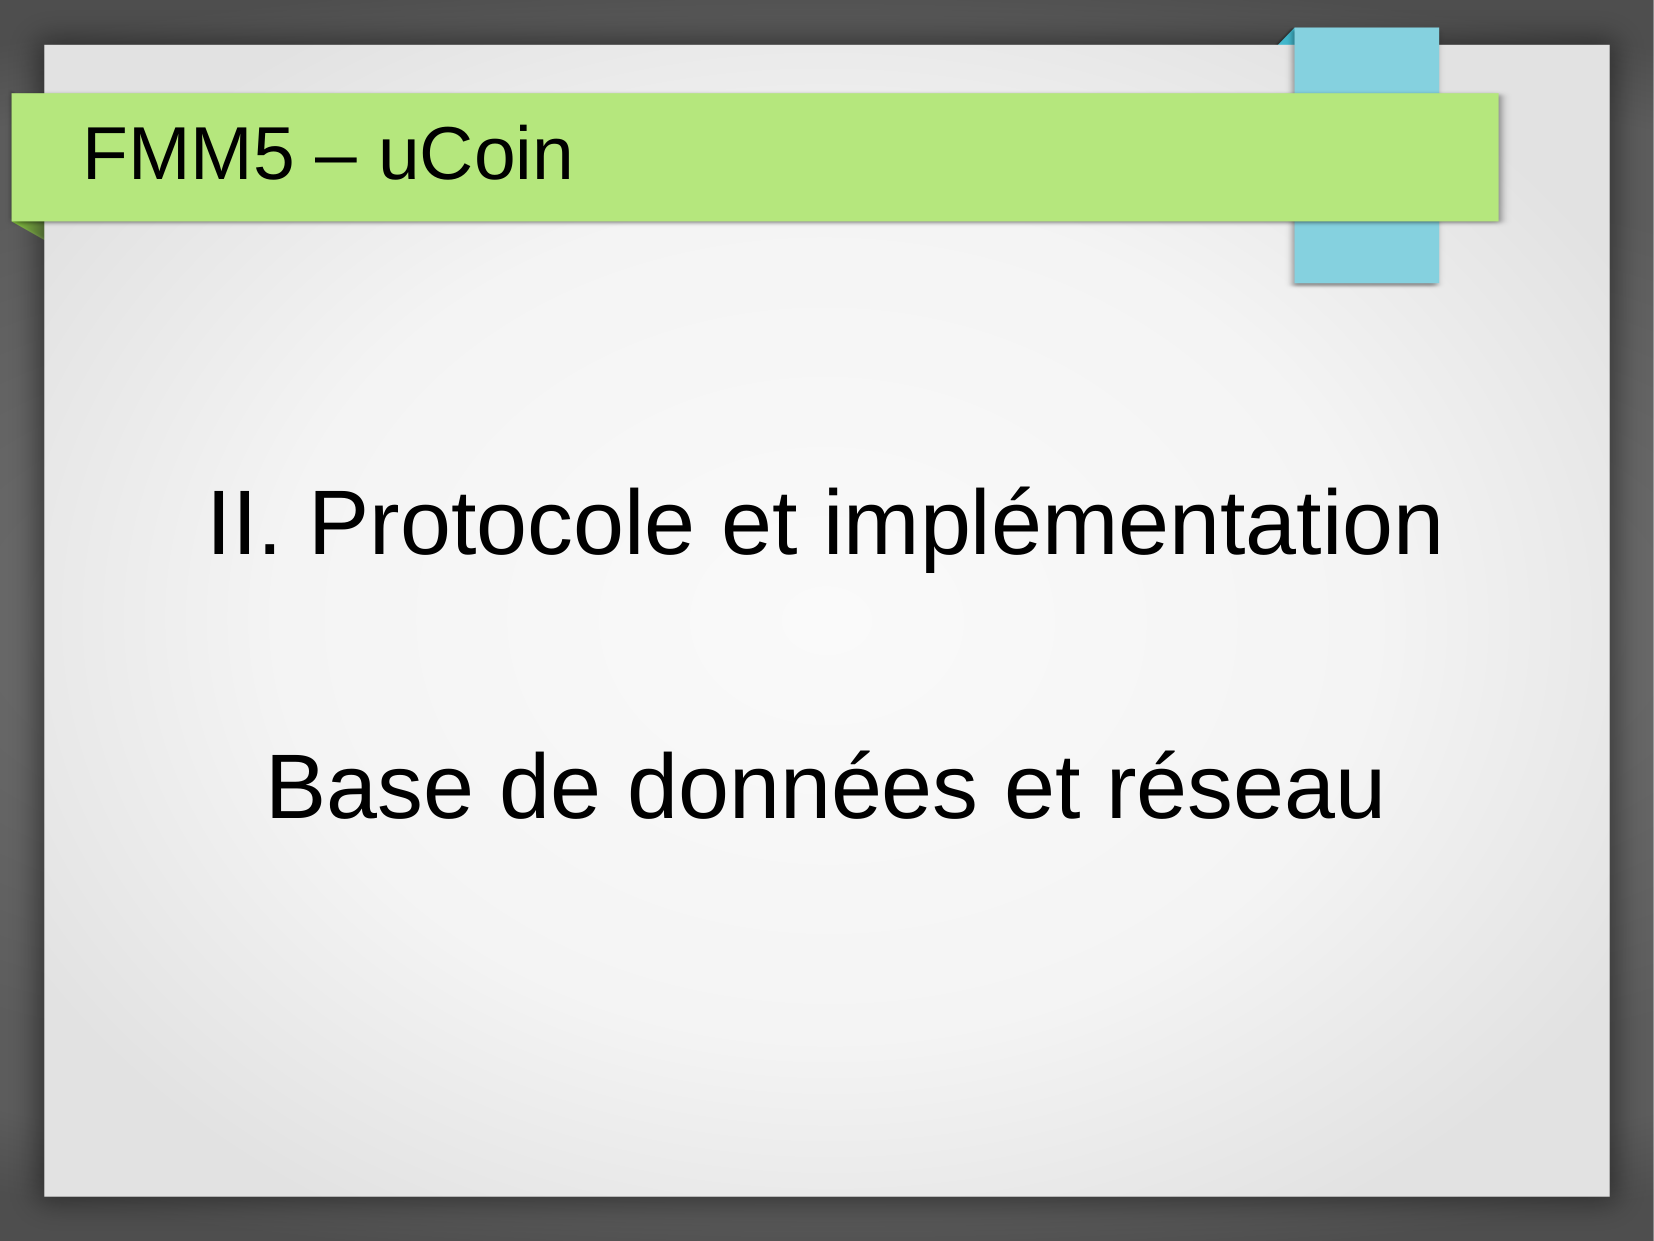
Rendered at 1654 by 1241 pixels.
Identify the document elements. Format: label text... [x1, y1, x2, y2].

picture [0, 0, 1654, 1241]
title FMM5 – uCoin [82, 94, 1264, 213]
list II. Protocole et implémentation Base de données et réseau [82, 295, 1571, 1015]
